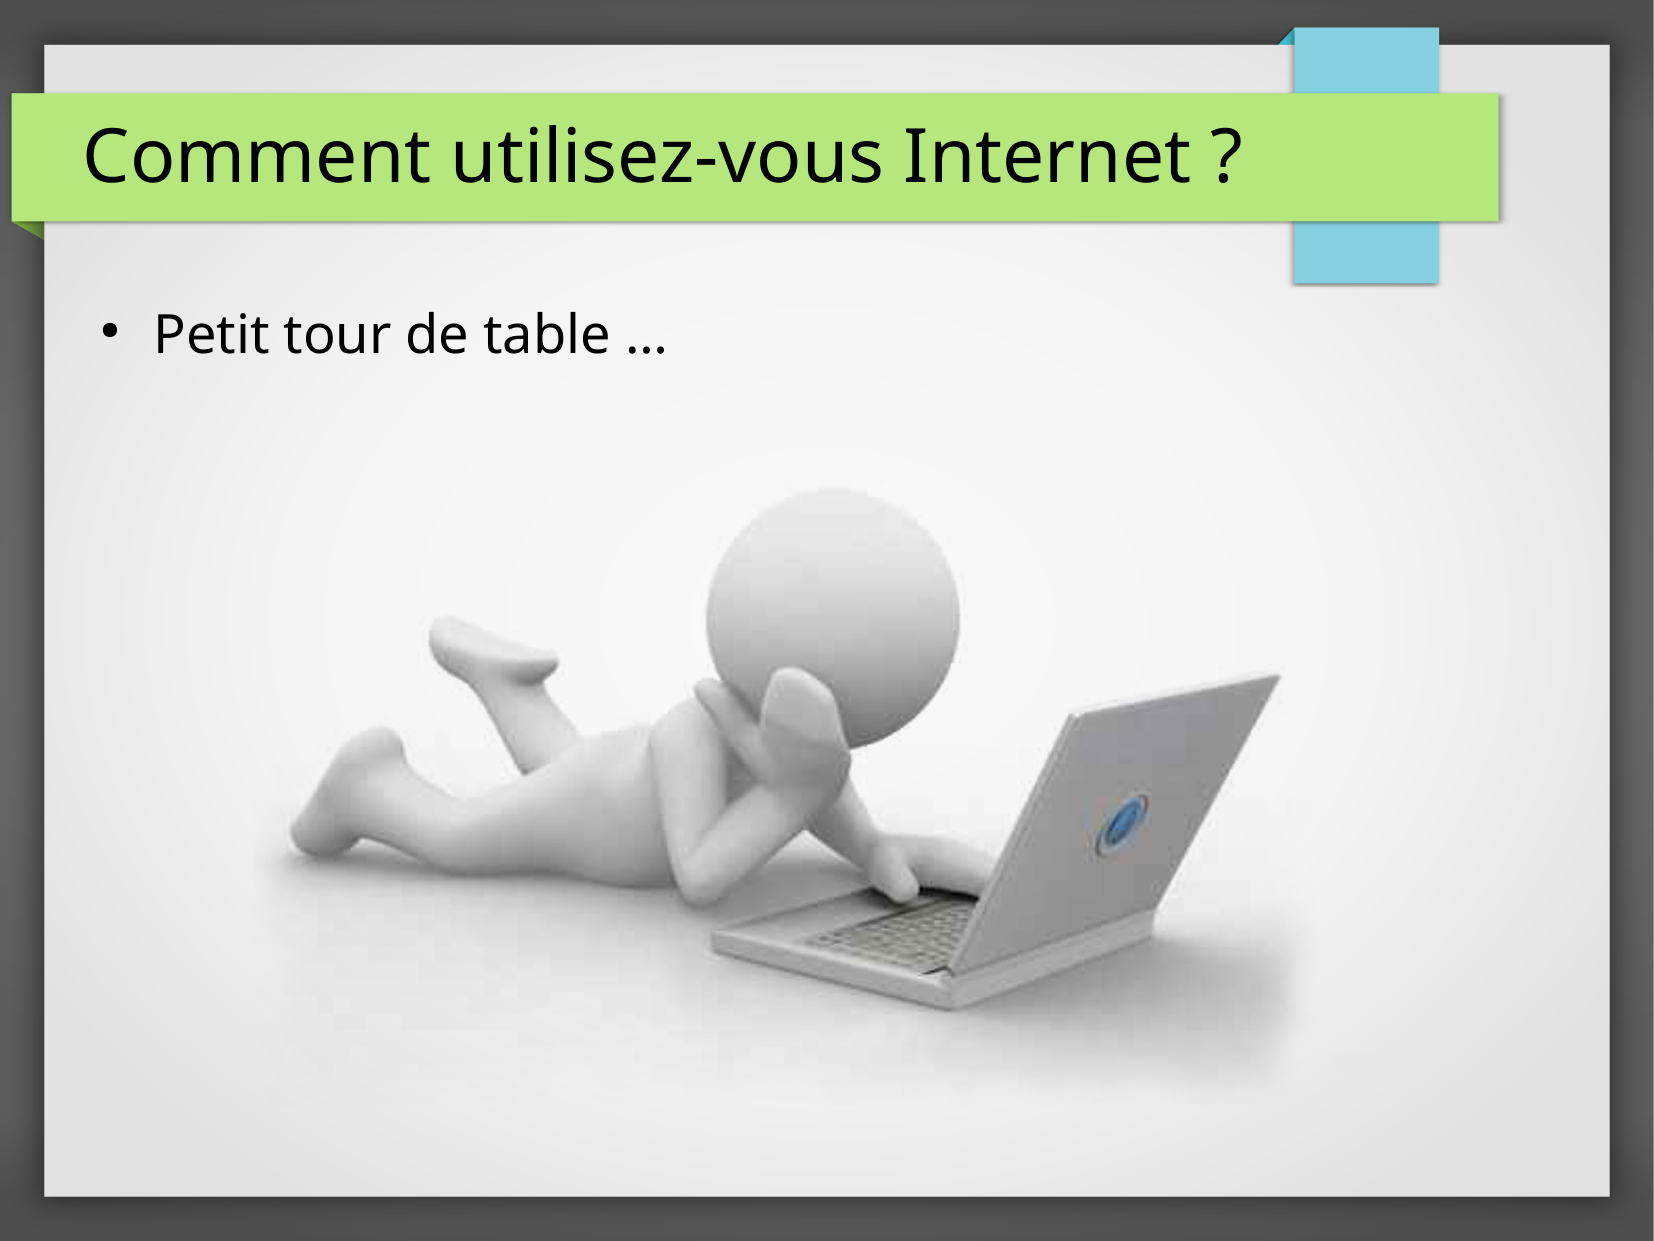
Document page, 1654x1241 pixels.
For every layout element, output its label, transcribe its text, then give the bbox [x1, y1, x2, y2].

list Petit tour de table … [82, 295, 1571, 1015]
picture [0, 0, 1654, 1241]
title Comment utilisez-vous Internet ? [82, 60, 1501, 248]
